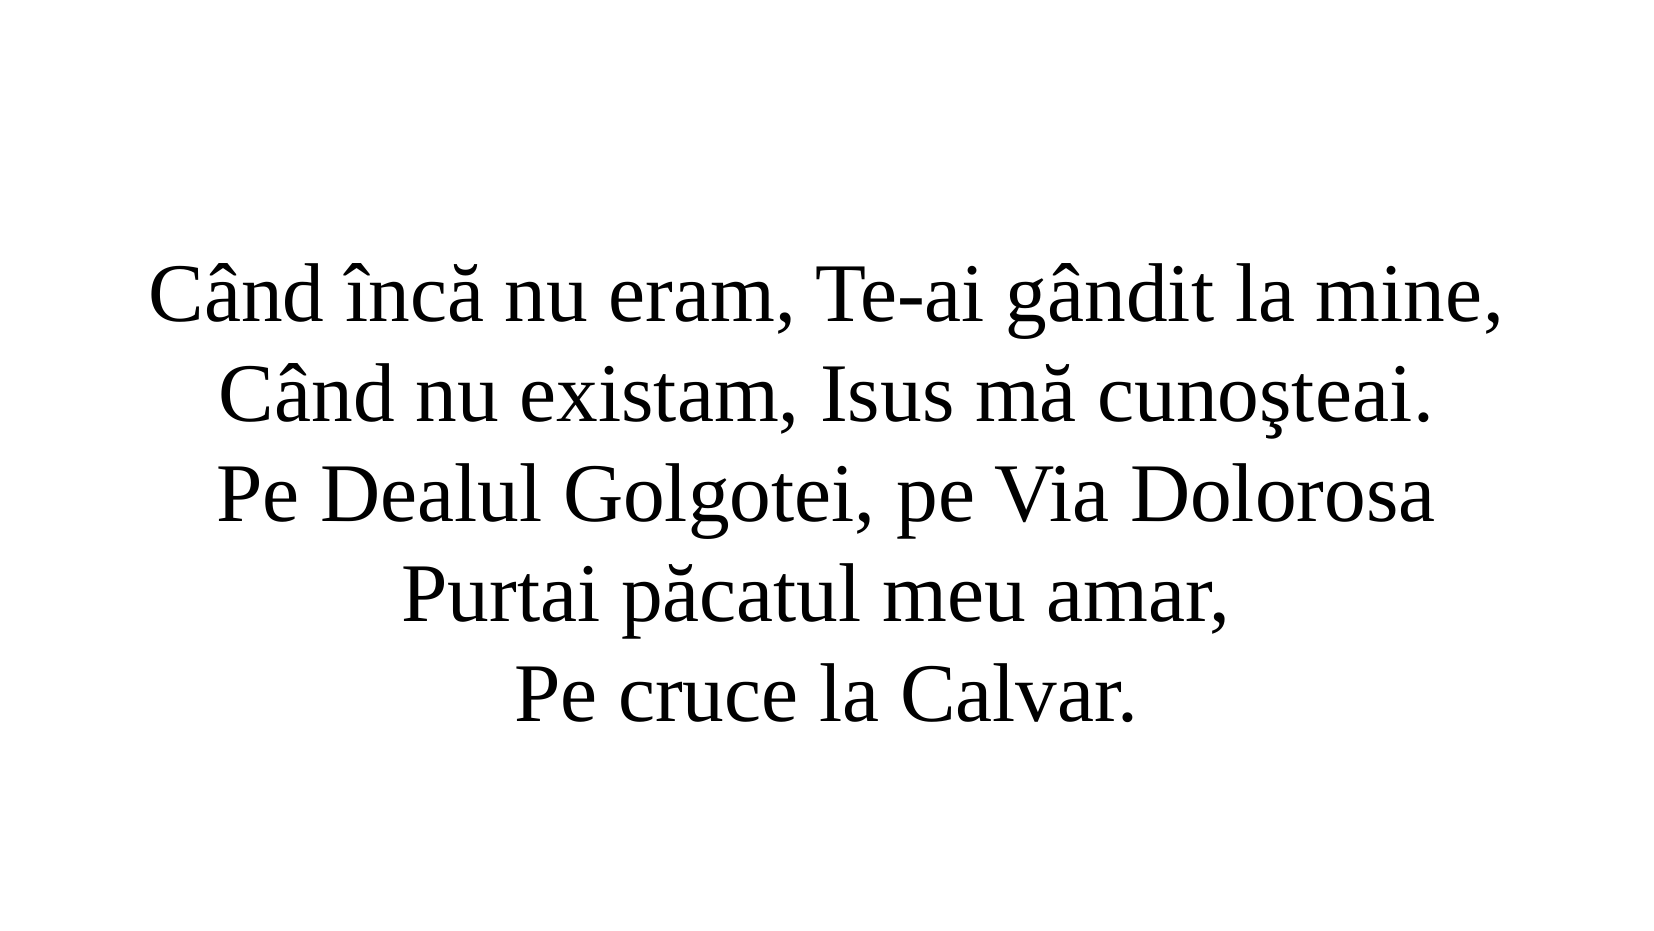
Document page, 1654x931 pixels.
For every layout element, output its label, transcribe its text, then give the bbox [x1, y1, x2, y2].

subtitle Când încă nu eram, Te-ai gândit la mine, Când nu existam, Isus mă cunoşteai. Pe Dealul Golgotei, pe Via Dolorosa Purtai păcatul meu amar, Pe cruce la Calvar. [0, 230, 1654, 671]
